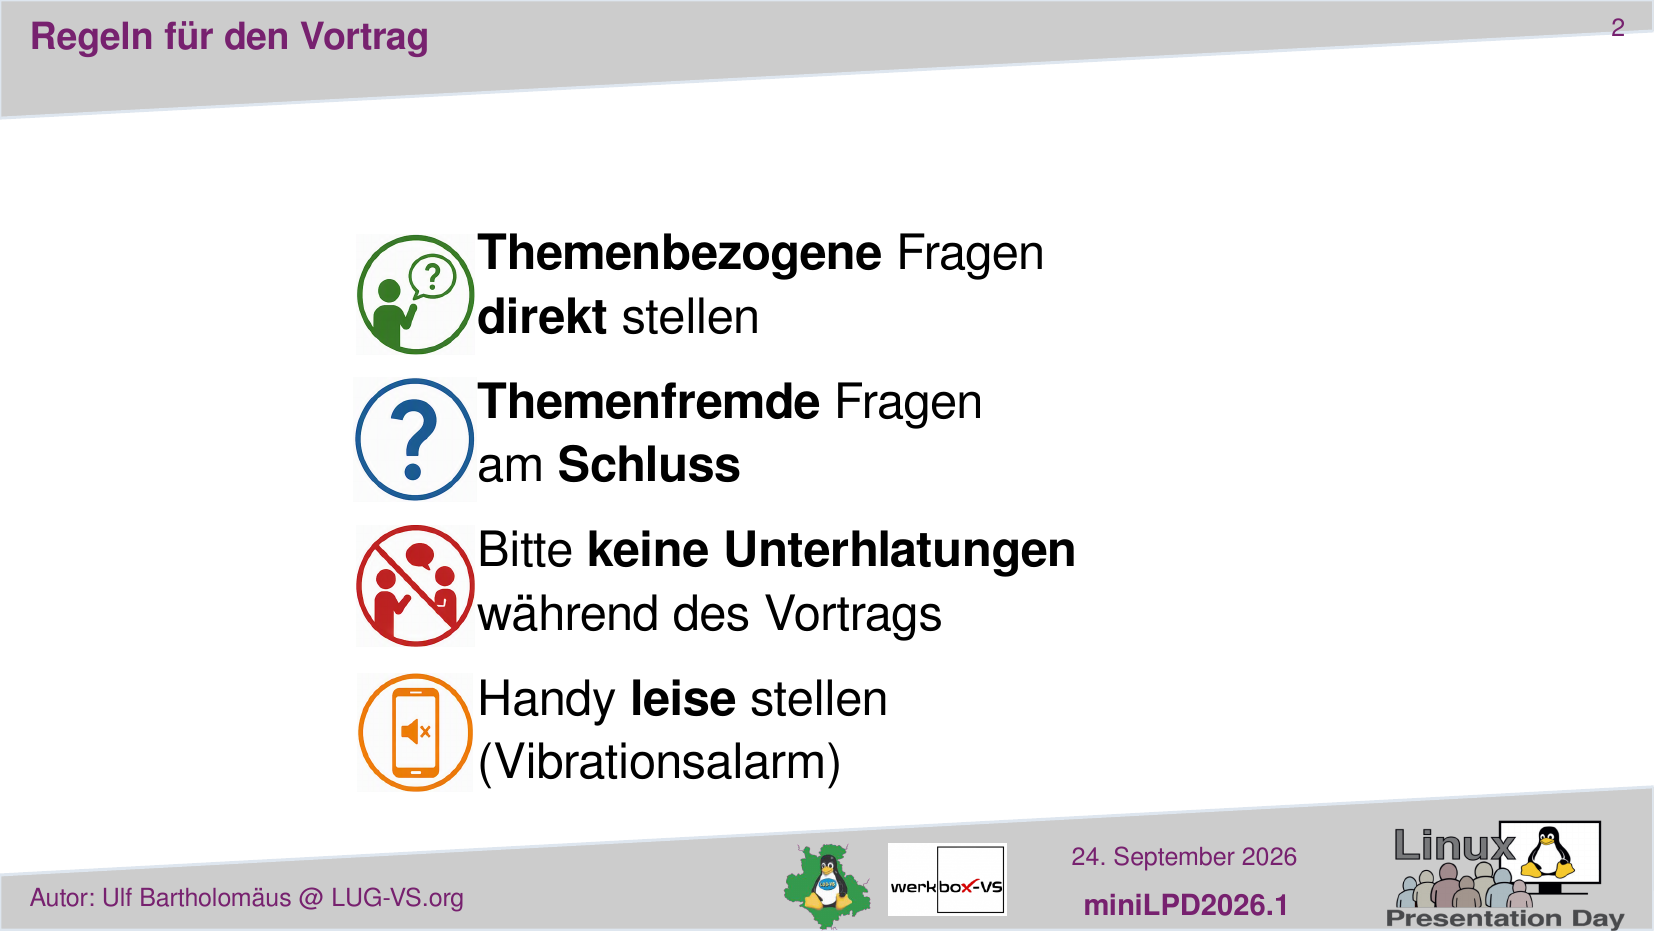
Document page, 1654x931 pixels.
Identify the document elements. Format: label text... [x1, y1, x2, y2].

picture [357, 673, 473, 792]
picture [353, 377, 477, 502]
title Regeln für den Vortrag [29, 11, 1211, 101]
picture [356, 525, 475, 647]
picture [888, 843, 1007, 916]
list Themenbezogene Fragen direkt stellen Themenfremde Fragen am Schluss Bitte keine Unterhlatungen während des Vortrags Handy leise stellen (Vibrationsalarm) [413, 135, 1182, 798]
picture [356, 234, 475, 355]
picture [1387, 820, 1625, 931]
picture [781, 841, 873, 931]
